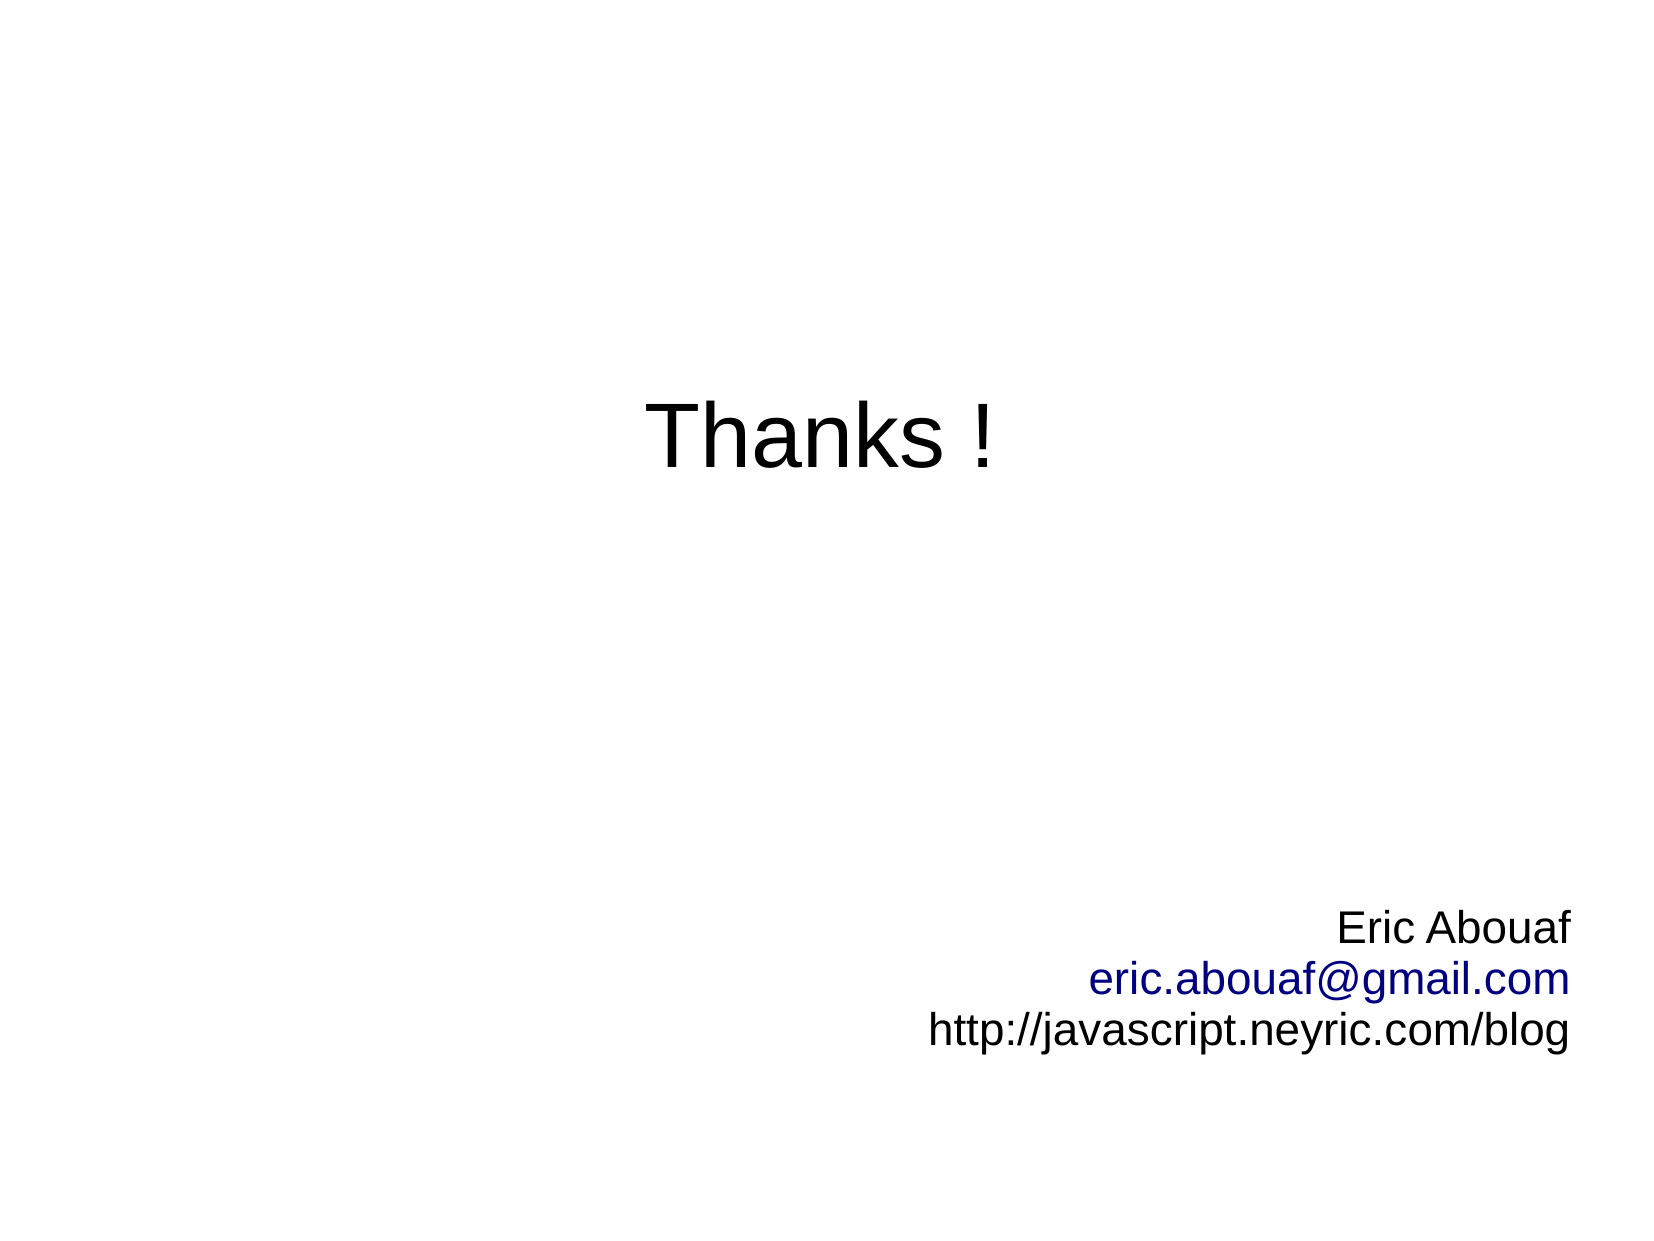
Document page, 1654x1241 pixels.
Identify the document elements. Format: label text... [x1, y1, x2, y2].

title Thanks ! [76, 339, 1565, 532]
subtitle Eric Abouaf eric.abouaf@gmail.com http://javascript.neyric.com/blog [856, 856, 1571, 1102]
